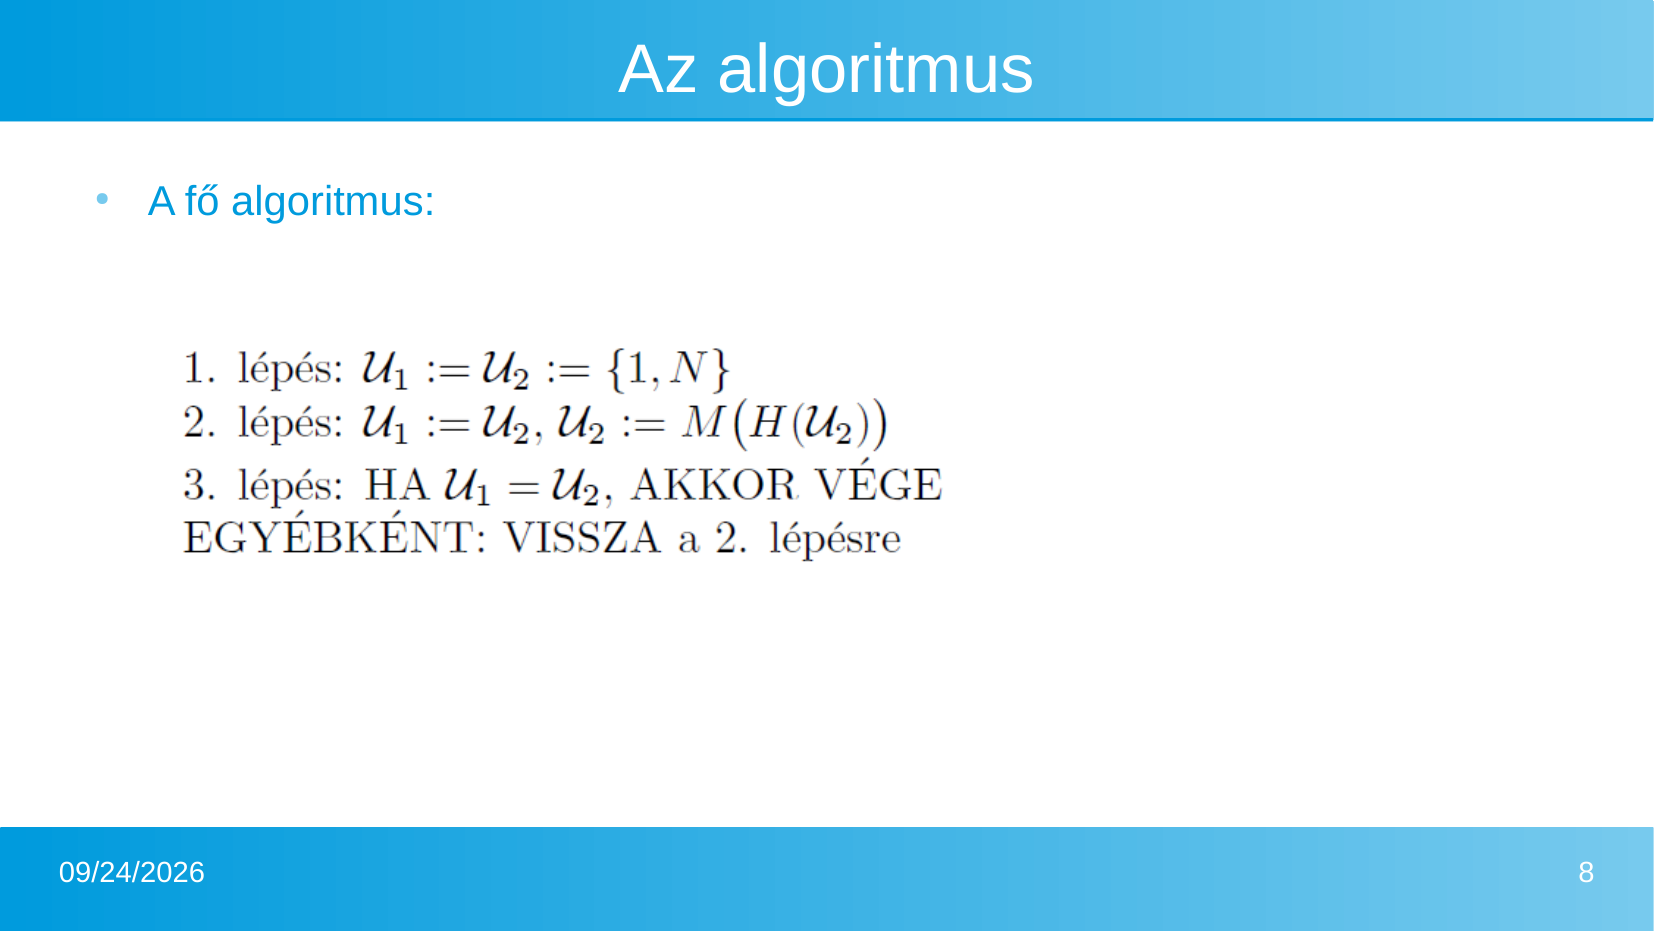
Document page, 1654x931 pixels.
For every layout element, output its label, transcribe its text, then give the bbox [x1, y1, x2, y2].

picture [150, 337, 971, 576]
title Az algoritmus [59, 29, 1595, 108]
list A fő algoritmus: [77, 177, 1613, 768]
